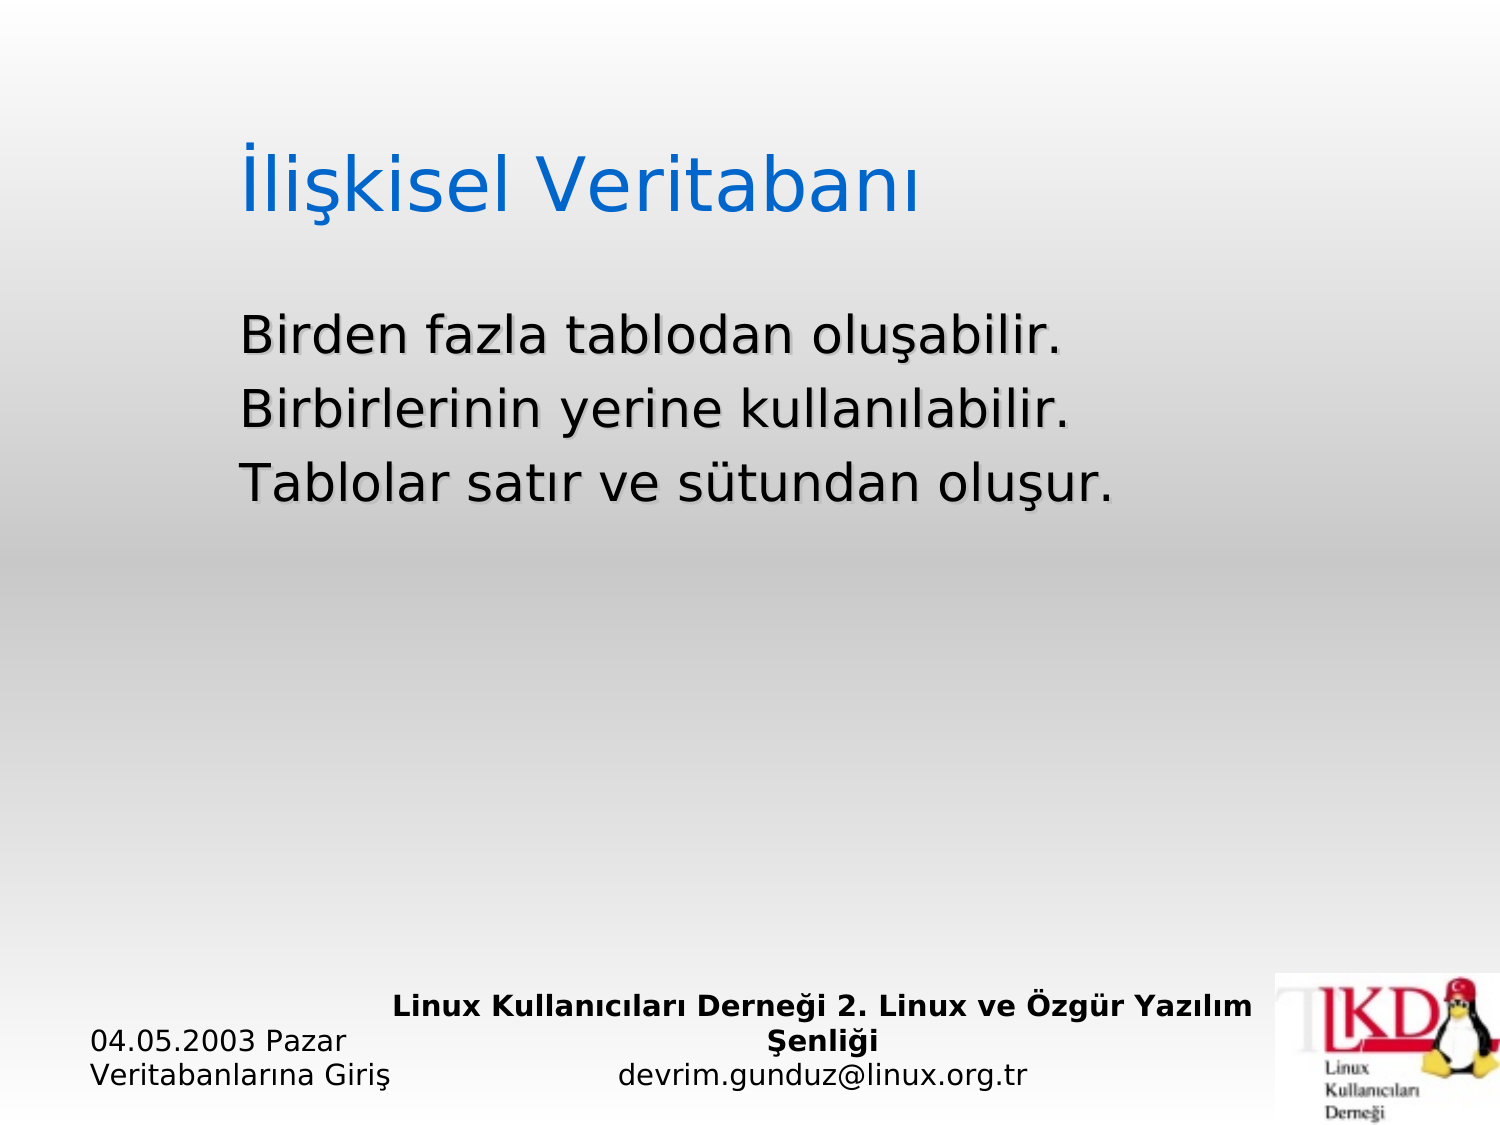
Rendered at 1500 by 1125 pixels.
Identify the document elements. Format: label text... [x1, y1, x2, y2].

title İlişkisel Veritabanı [224, 34, 1425, 237]
list Birden fazla tablodan oluşabilir. Birbirlerinin yerine kullanılabilir. Tablolar satır ve sütundan oluşur. [224, 299, 811, 991]
chart [497, 487, 1032, 613]
picture [1275, 973, 1500, 1125]
